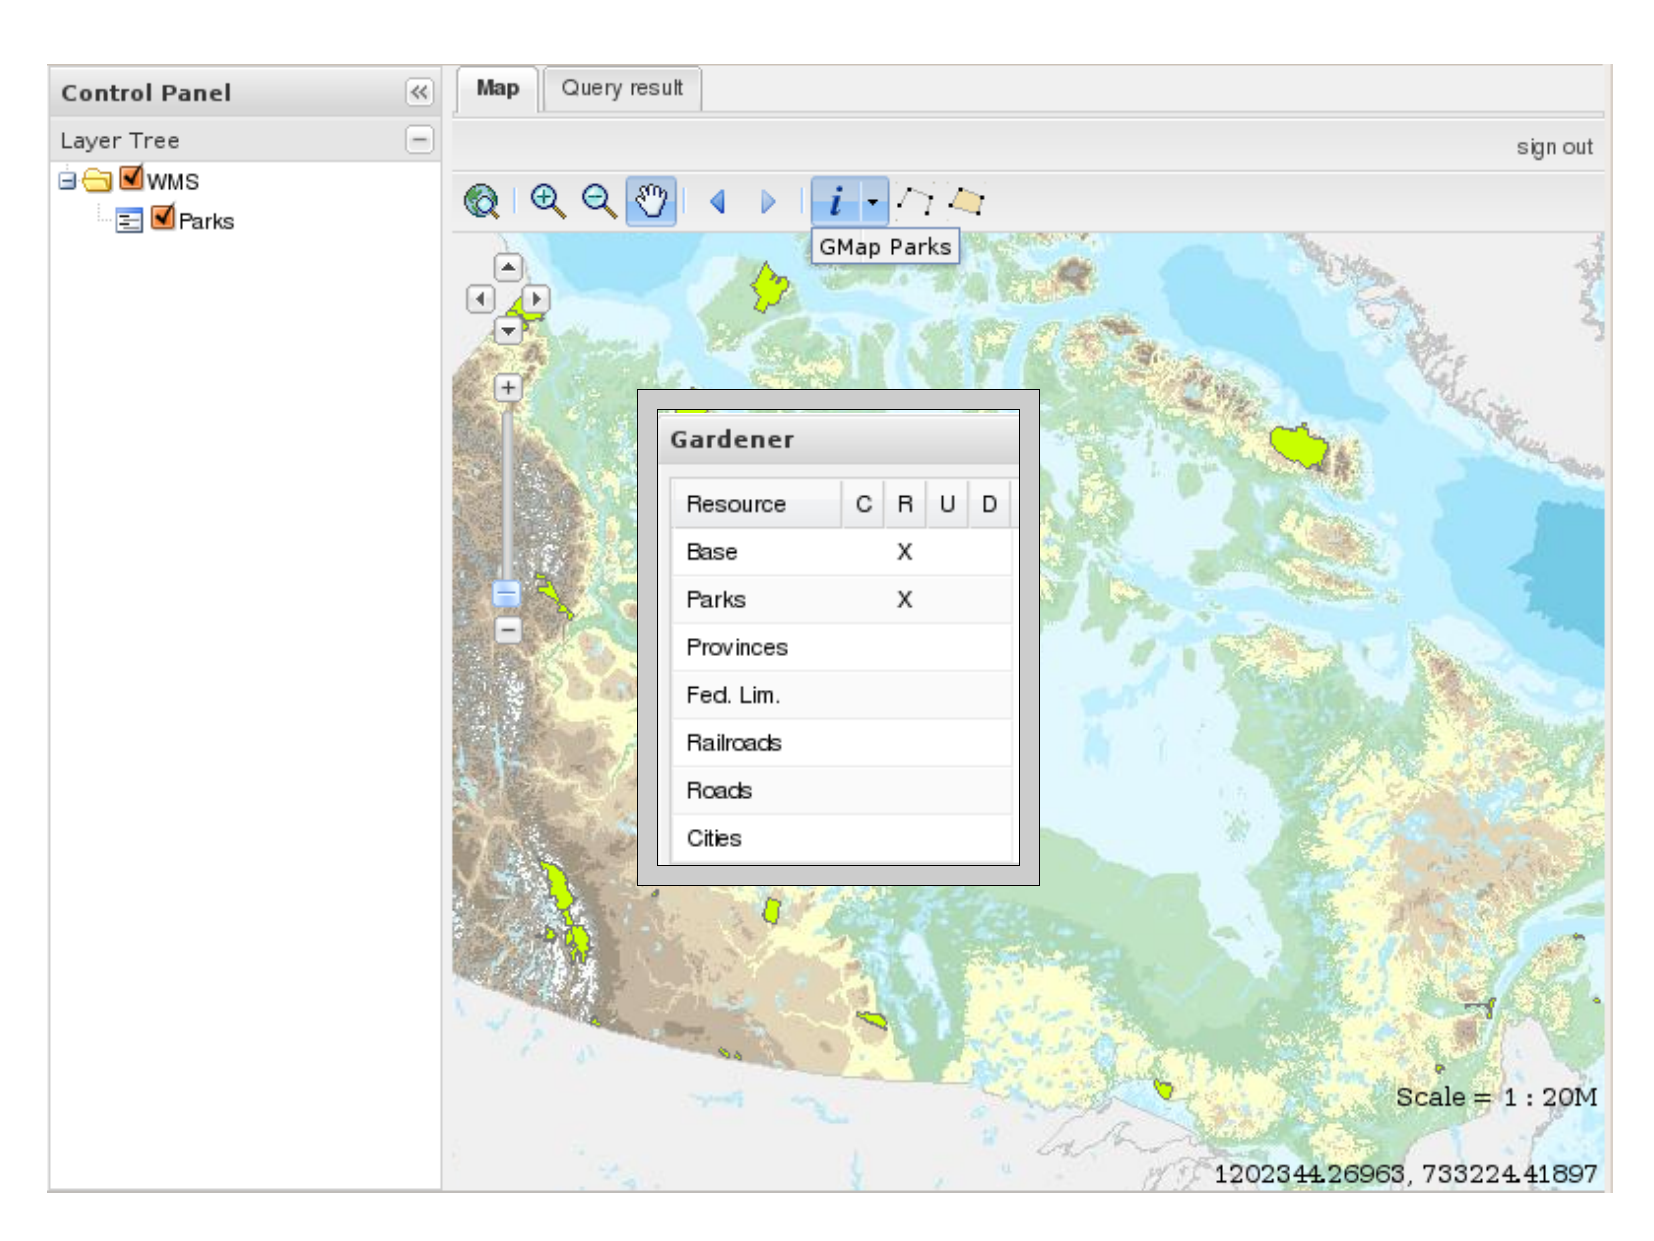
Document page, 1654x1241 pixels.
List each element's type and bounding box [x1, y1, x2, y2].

picture [0, 0, 1654, 1241]
text_box [637, 389, 1040, 886]
